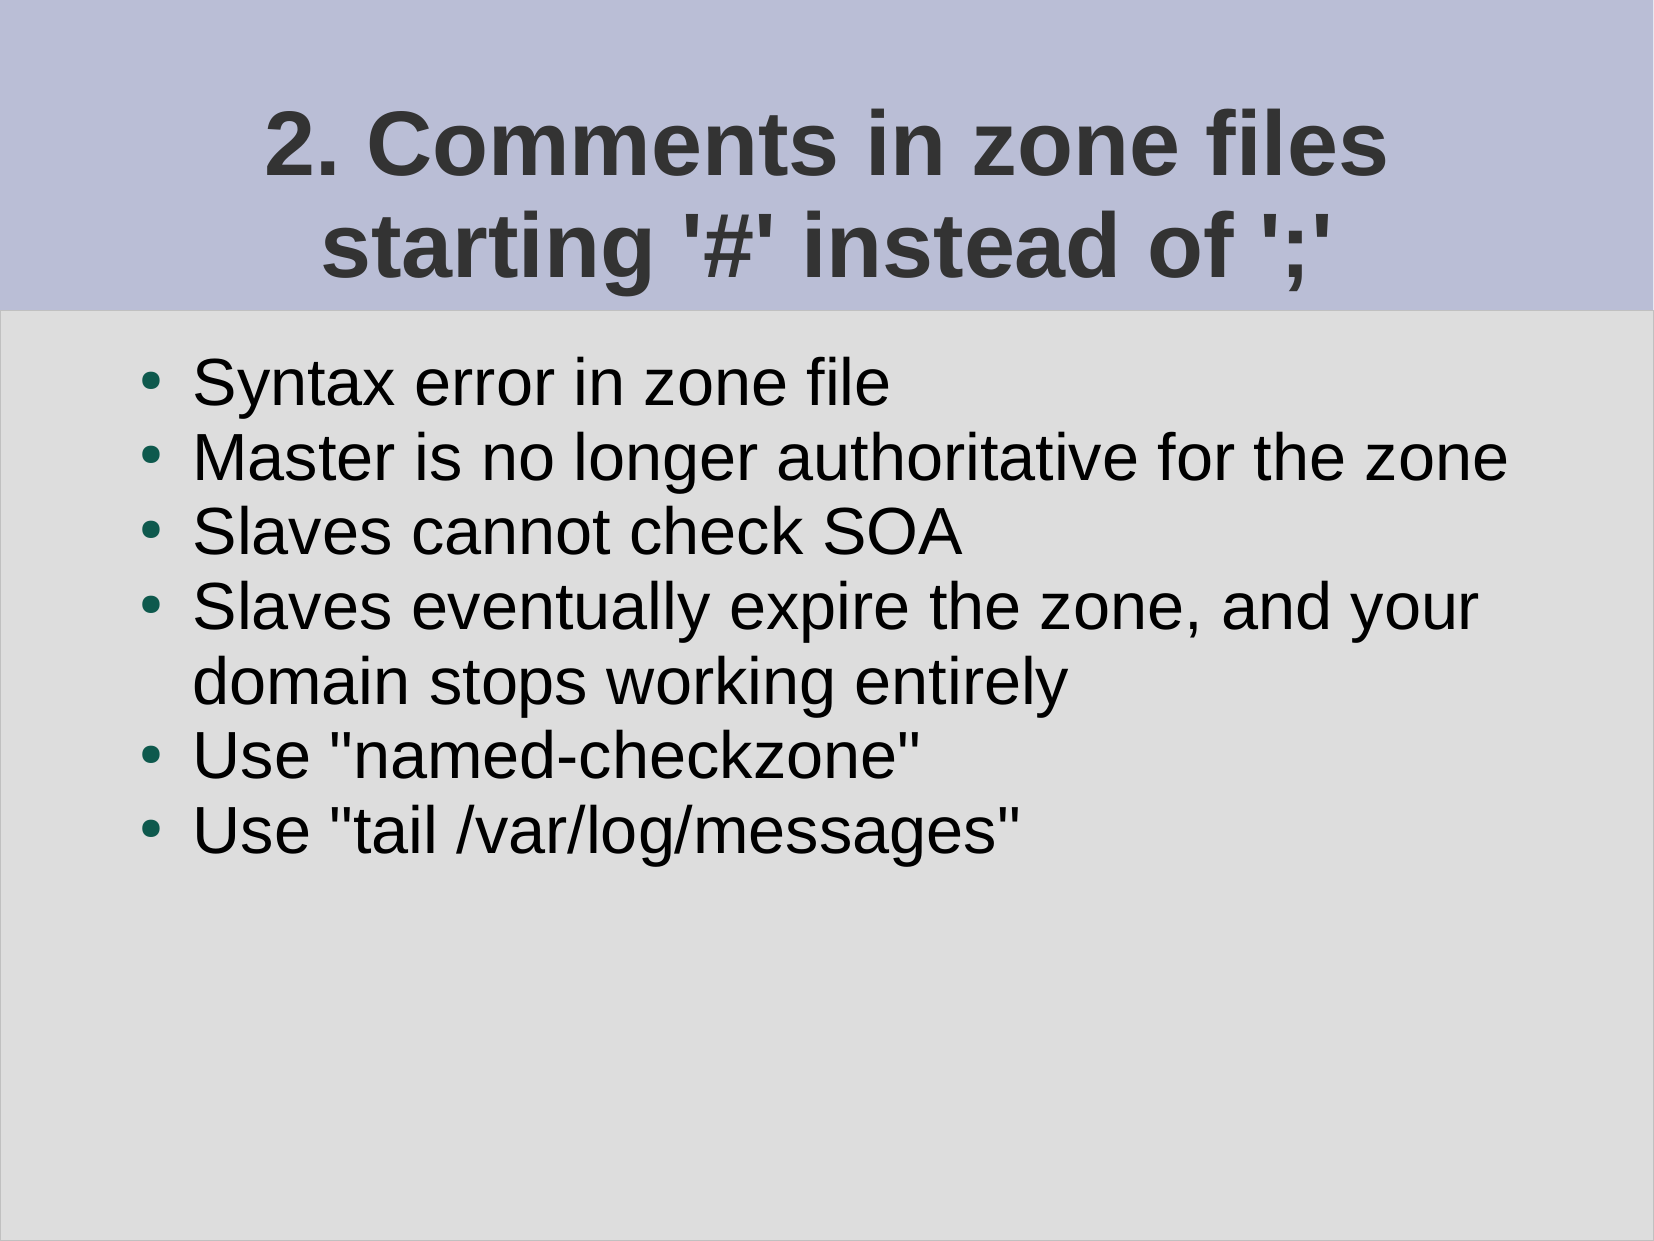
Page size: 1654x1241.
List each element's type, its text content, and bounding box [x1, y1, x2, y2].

title 2. Comments in zone files starting '#' instead of ';' [121, 91, 1534, 299]
list Syntax error in zone file Master is no longer authoritative for the zone Slaves cannot check SOA Slaves eventually expire the zone, and your domain stops working entirely Use "named-checkzone" Use "tail /var/log/messages" [121, 344, 1534, 1127]
